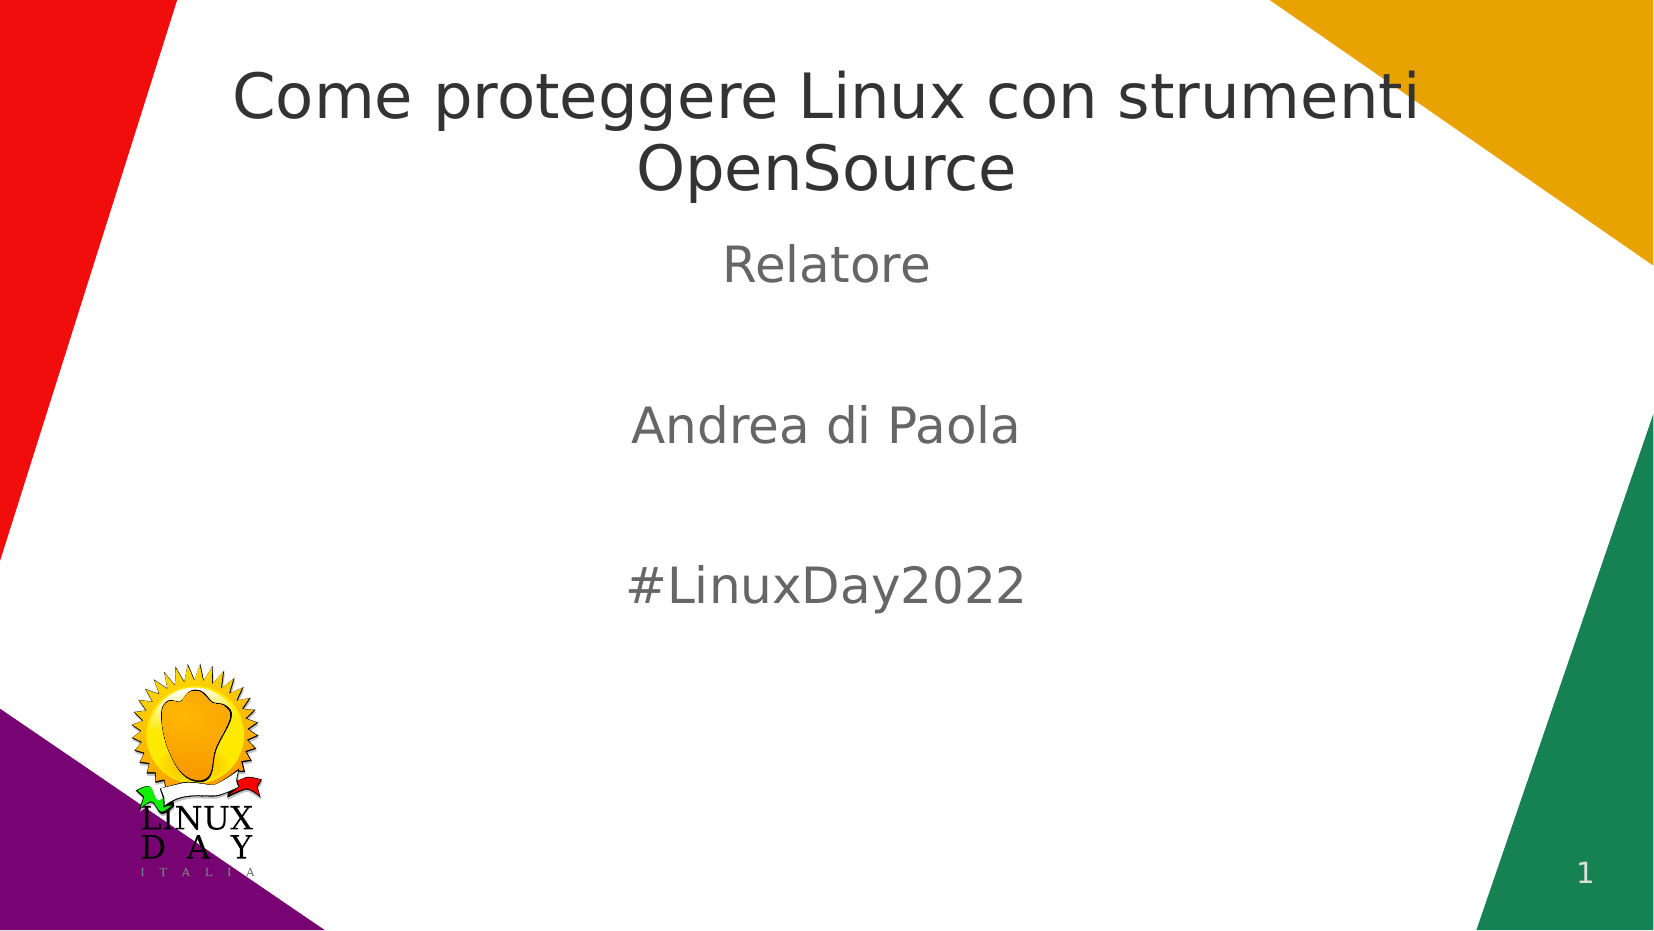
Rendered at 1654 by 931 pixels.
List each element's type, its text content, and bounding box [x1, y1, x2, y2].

picture [0, 644, 404, 931]
title Come proteggere Linux con strumenti OpenSource [118, 59, 1536, 207]
list Relatore Andrea di Paola #LinuxDay2022 [118, 236, 1536, 827]
